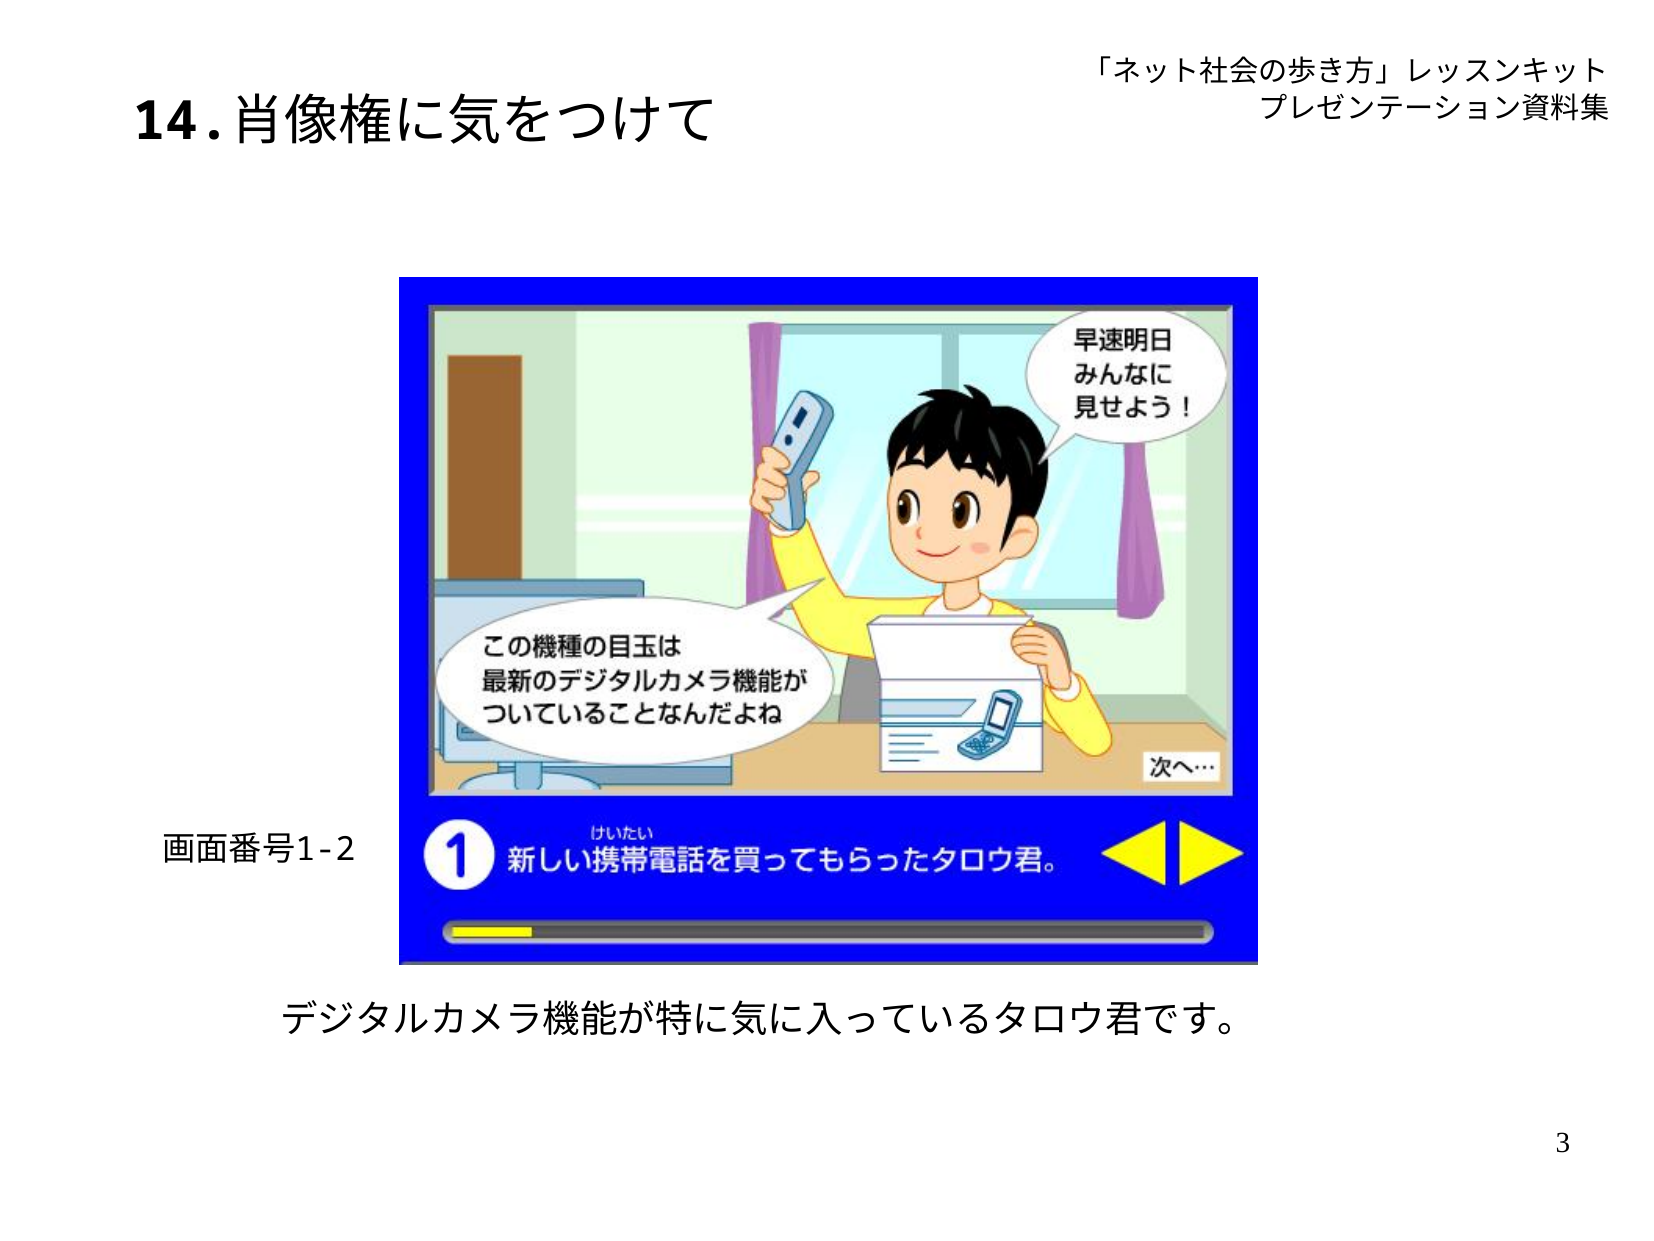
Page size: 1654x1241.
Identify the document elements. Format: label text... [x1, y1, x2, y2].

text_box 画面番号1-2 [147, 826, 384, 875]
text_box 14.肖像権に気をつけて [118, 88, 1093, 158]
text_box デジタルカメラ機能が特に気に入っているタロウ君です。 [265, 981, 1418, 1051]
text_box 「ネット社会の歩き方」レッスンキット プレゼンテーション資料集 [1062, 44, 1625, 134]
picture [399, 277, 1258, 965]
